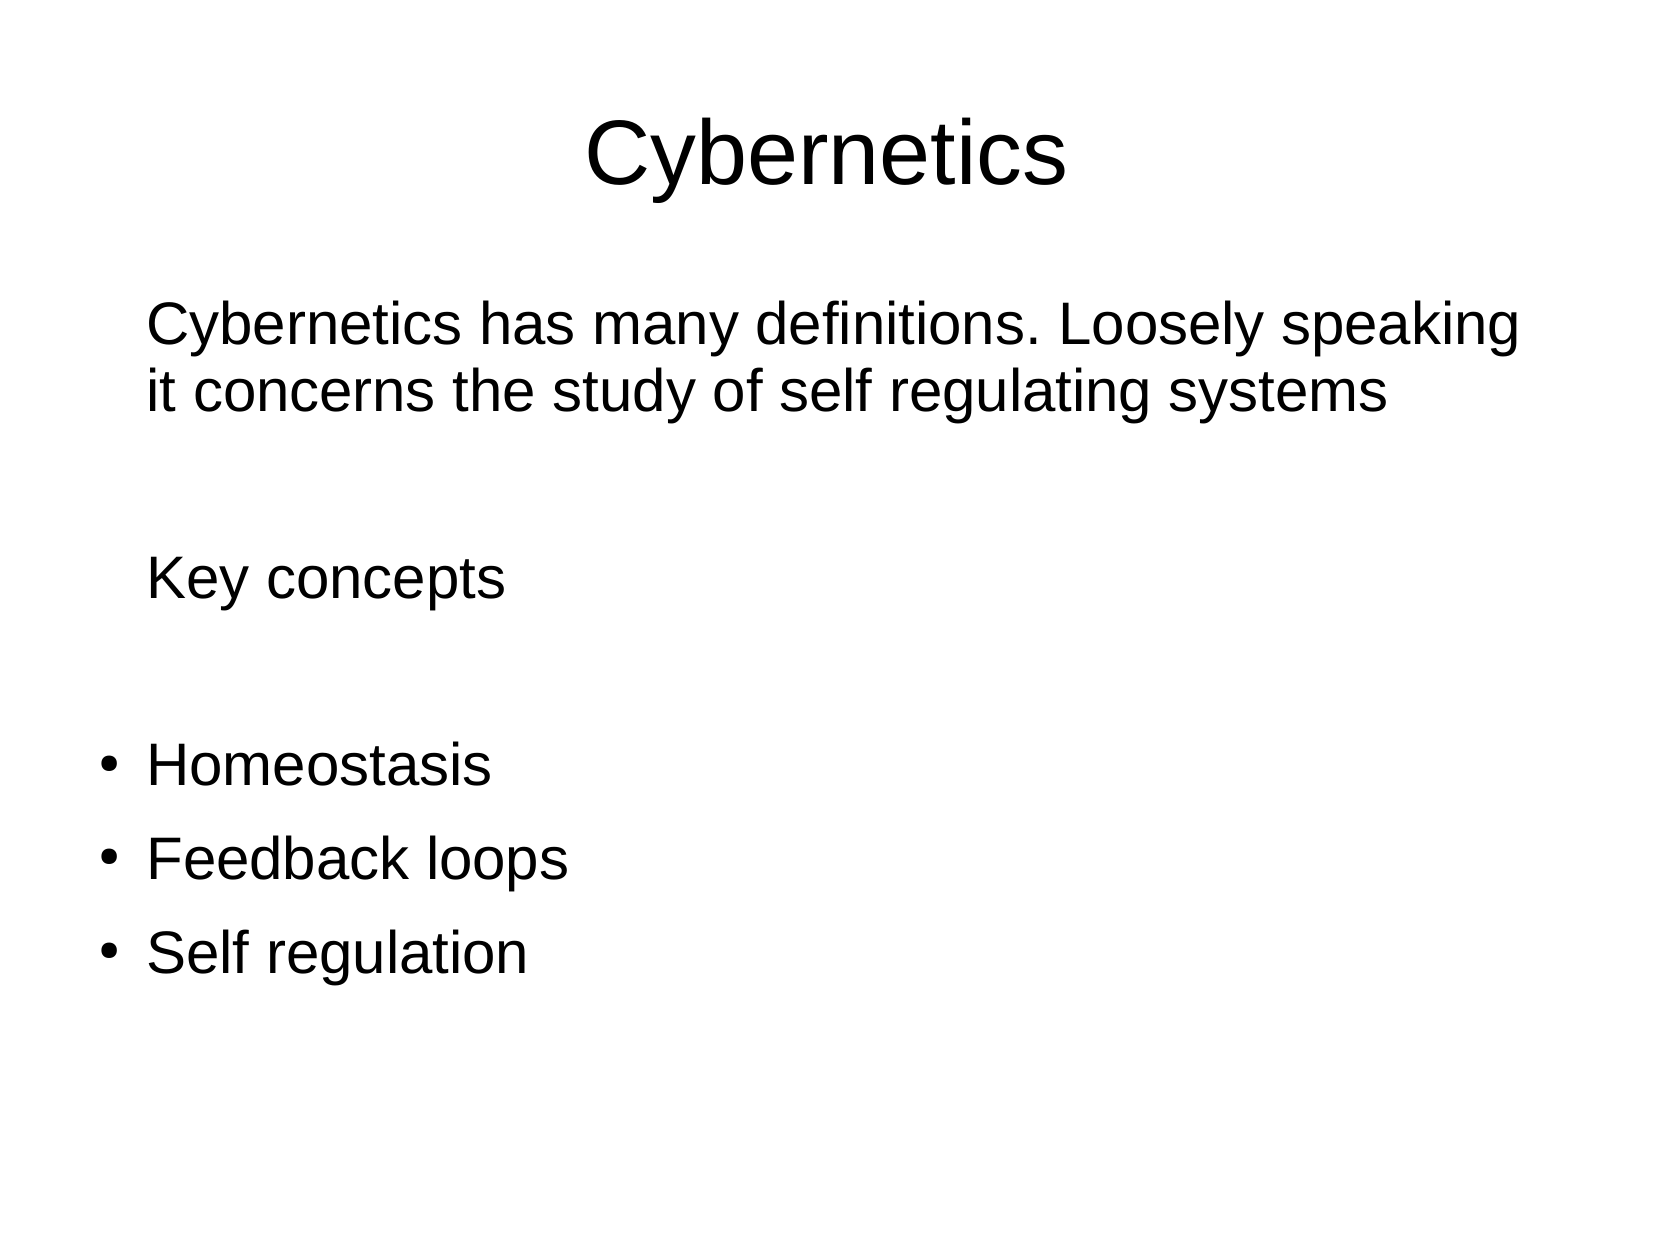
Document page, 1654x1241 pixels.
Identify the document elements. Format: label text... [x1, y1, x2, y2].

title Cybernetics [82, 49, 1571, 257]
list Cybernetics has many definitions. Loosely speaking it concerns the study of self regulating systems Key concepts Homeostasis Feedback loops Self regulation [82, 290, 1538, 1010]
